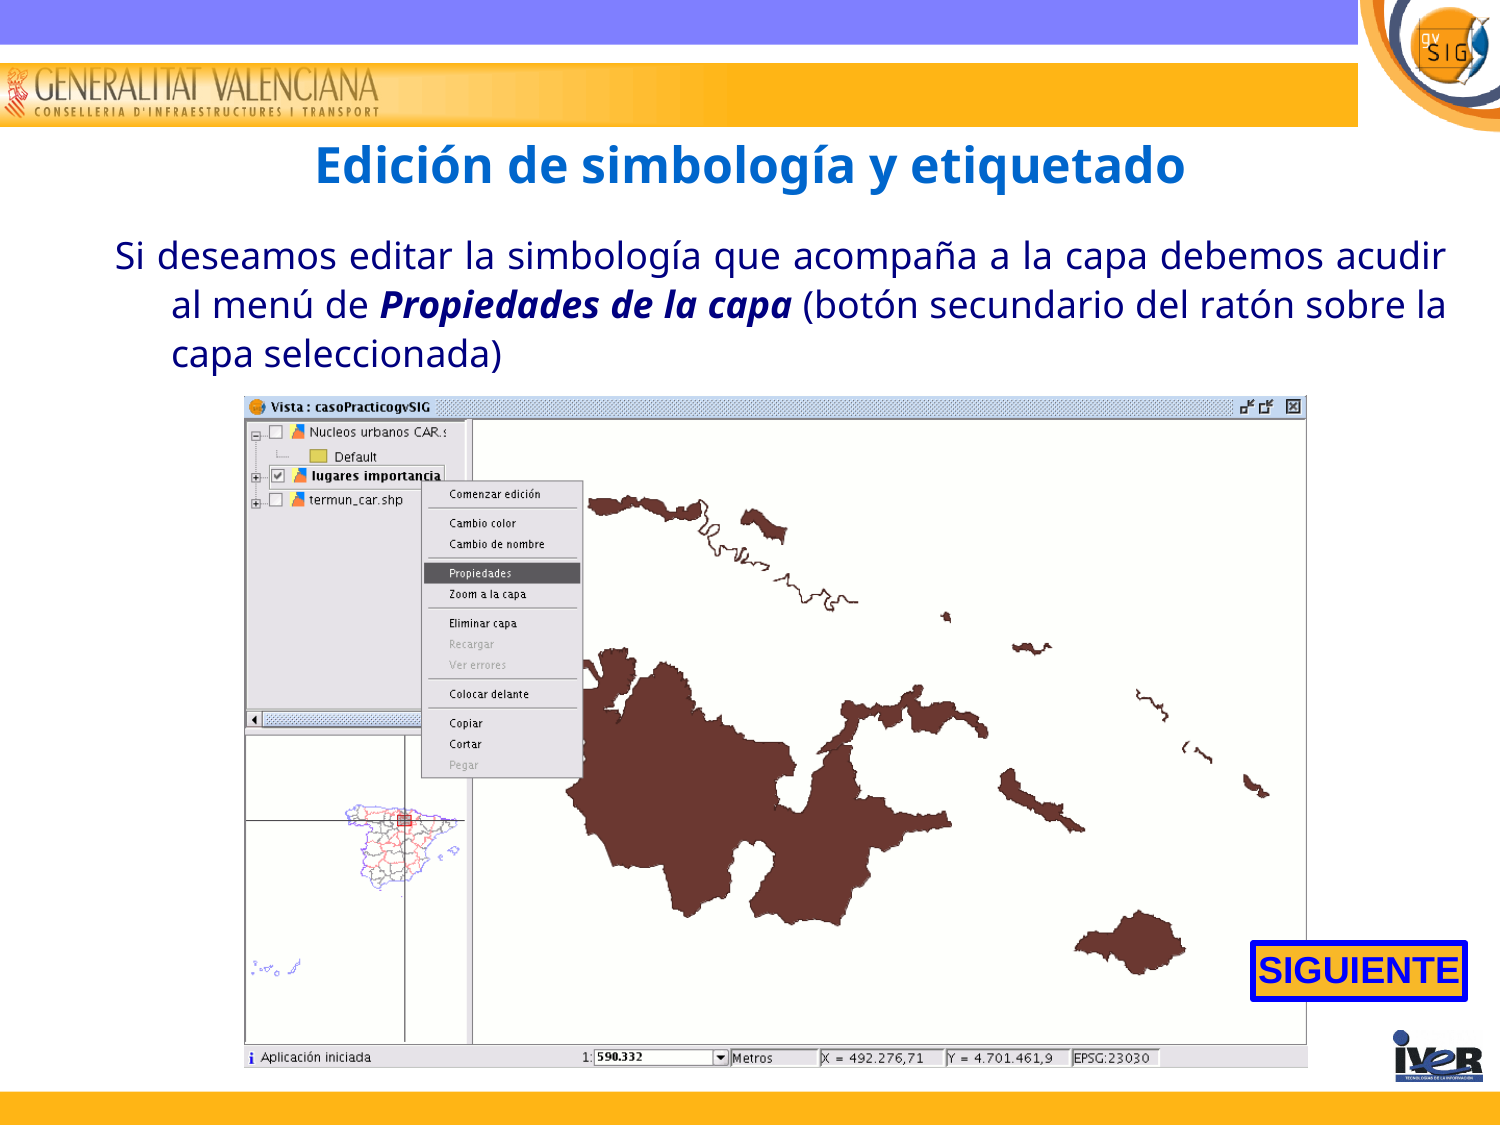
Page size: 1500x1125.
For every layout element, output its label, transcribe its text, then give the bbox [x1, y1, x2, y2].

picture [1358, 0, 1500, 133]
text_box Si deseamos editar la simbología que acompaña a la capa debemos acudir al menú de Propiedades de la capa (botón secundario del ratón sobre la capa seleccionada) [114, 229, 1448, 440]
text_box SIGUIENTE [1253, 943, 1466, 1000]
picture [1393, 1030, 1483, 1082]
picture [244, 440, 1308, 1068]
title Edición de simbología y etiquetado [110, 86, 1391, 242]
